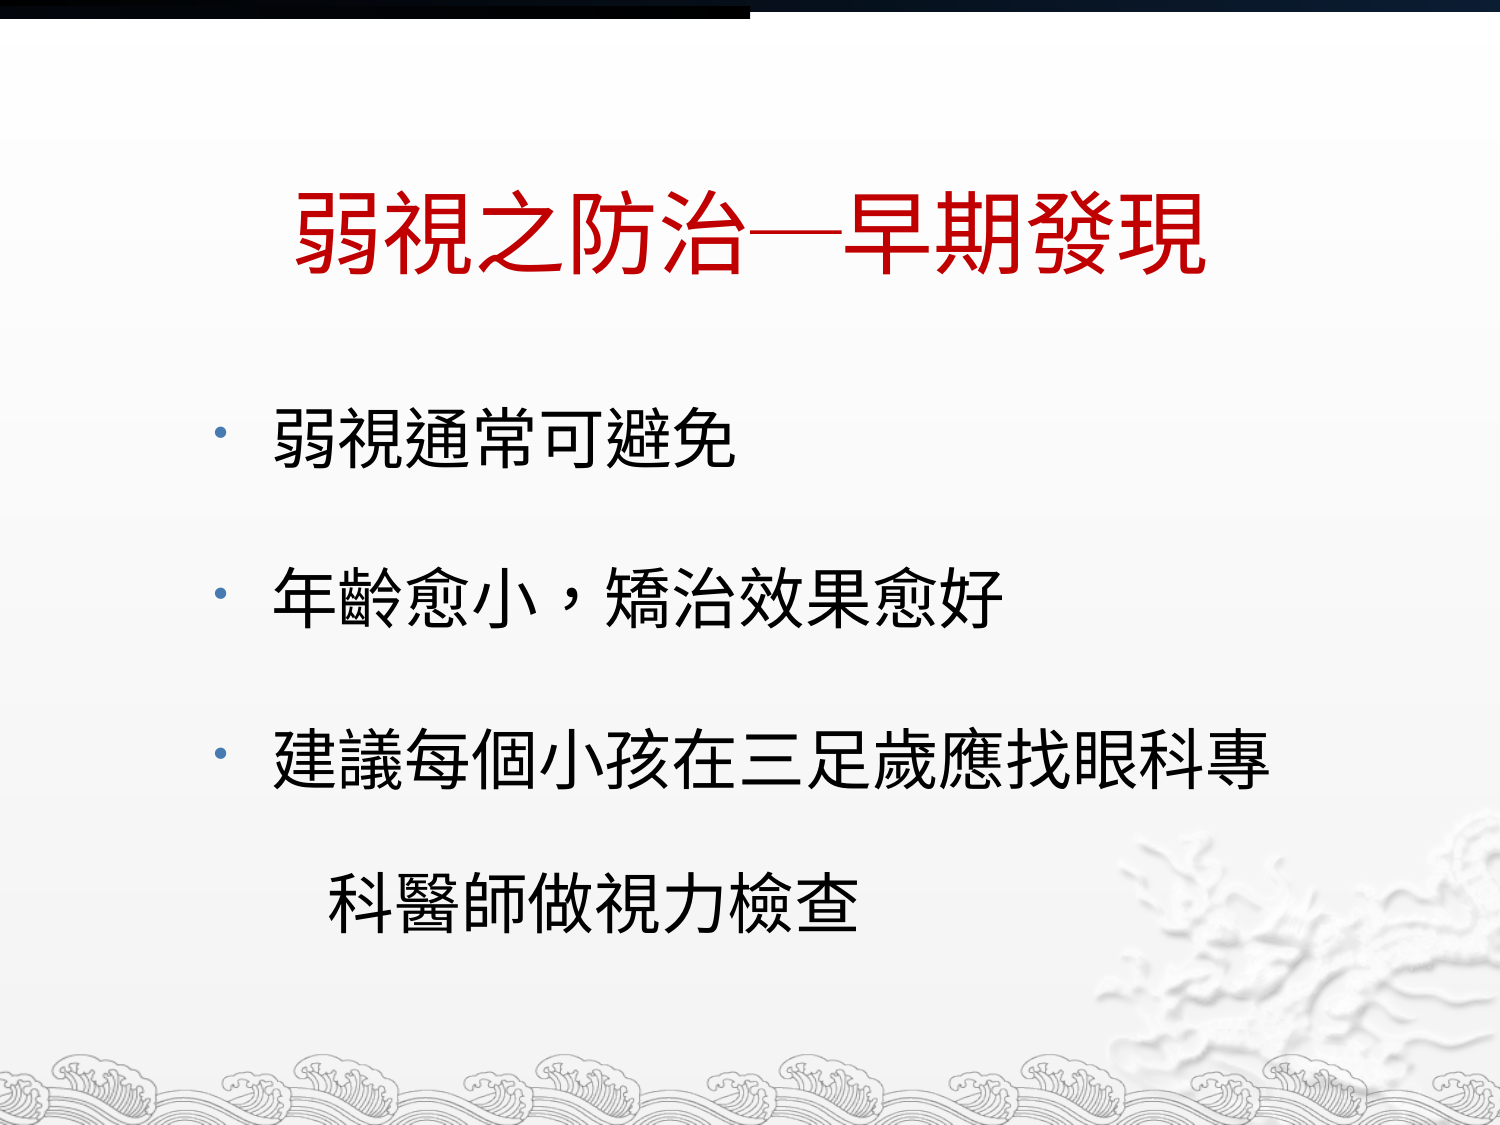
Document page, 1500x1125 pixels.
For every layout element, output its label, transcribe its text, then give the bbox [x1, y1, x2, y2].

title 弱視之防治─早期發現 [112, 137, 1388, 325]
list 弱視通常可避免 年齡愈小，矯治效果愈好 建議每個小孩在三足歲應找眼科專科醫師做視力檢查 [200, 324, 1313, 1000]
